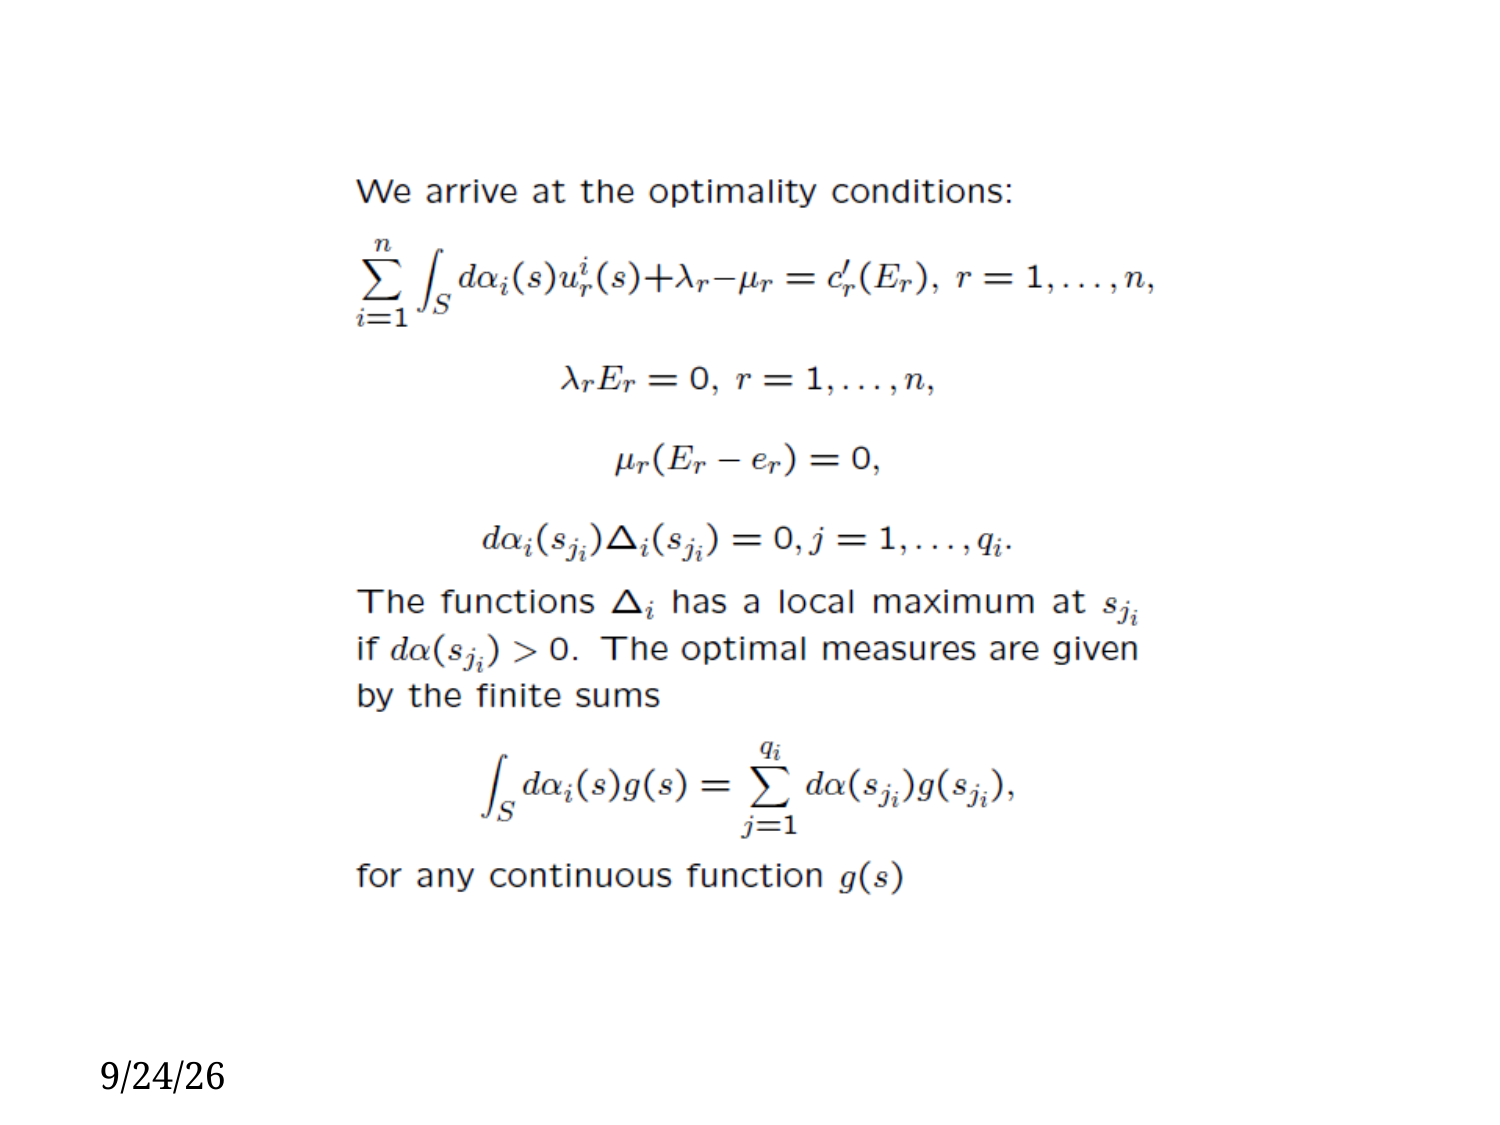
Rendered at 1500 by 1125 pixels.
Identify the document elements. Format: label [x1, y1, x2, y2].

picture [311, 139, 1189, 986]
